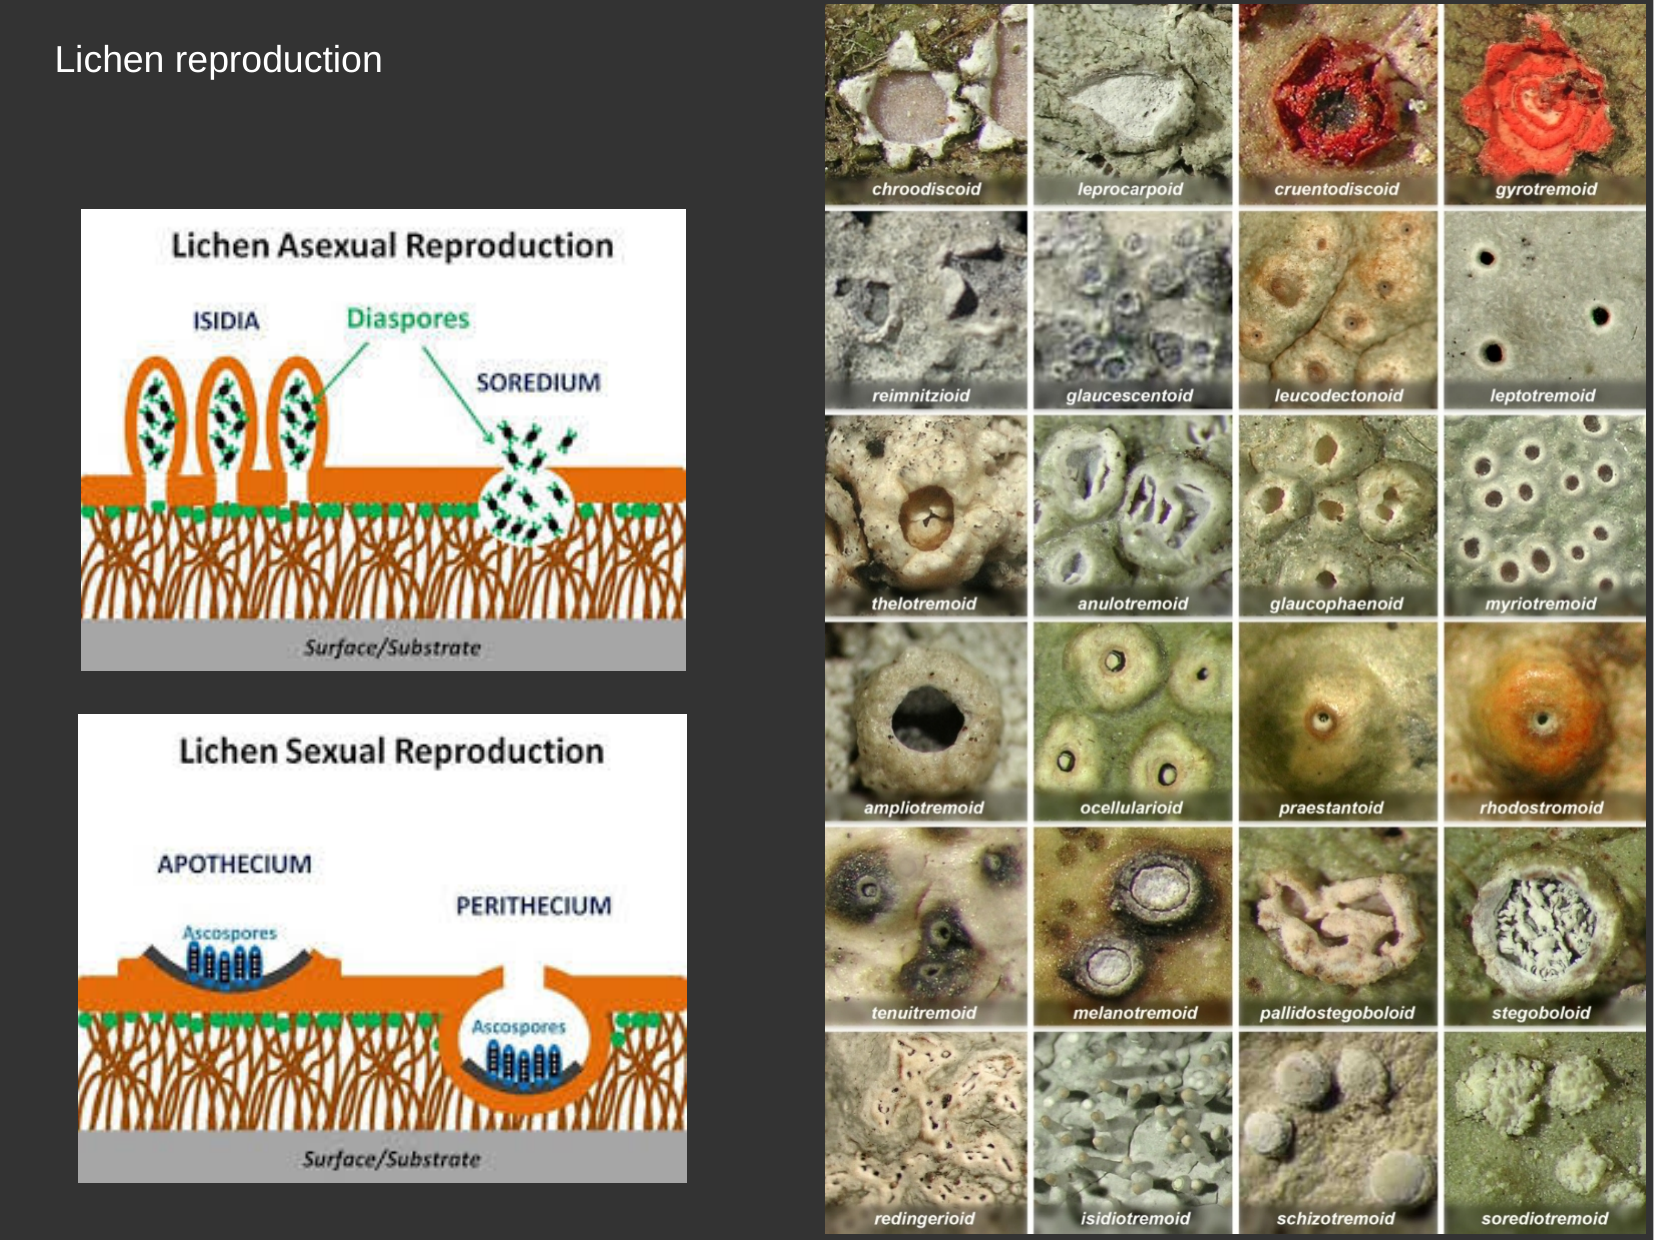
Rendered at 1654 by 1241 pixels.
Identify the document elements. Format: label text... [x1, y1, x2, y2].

picture [825, 4, 1646, 1234]
text_box Lichen reproduction [39, 30, 774, 88]
picture [81, 209, 686, 672]
picture [78, 714, 687, 1183]
